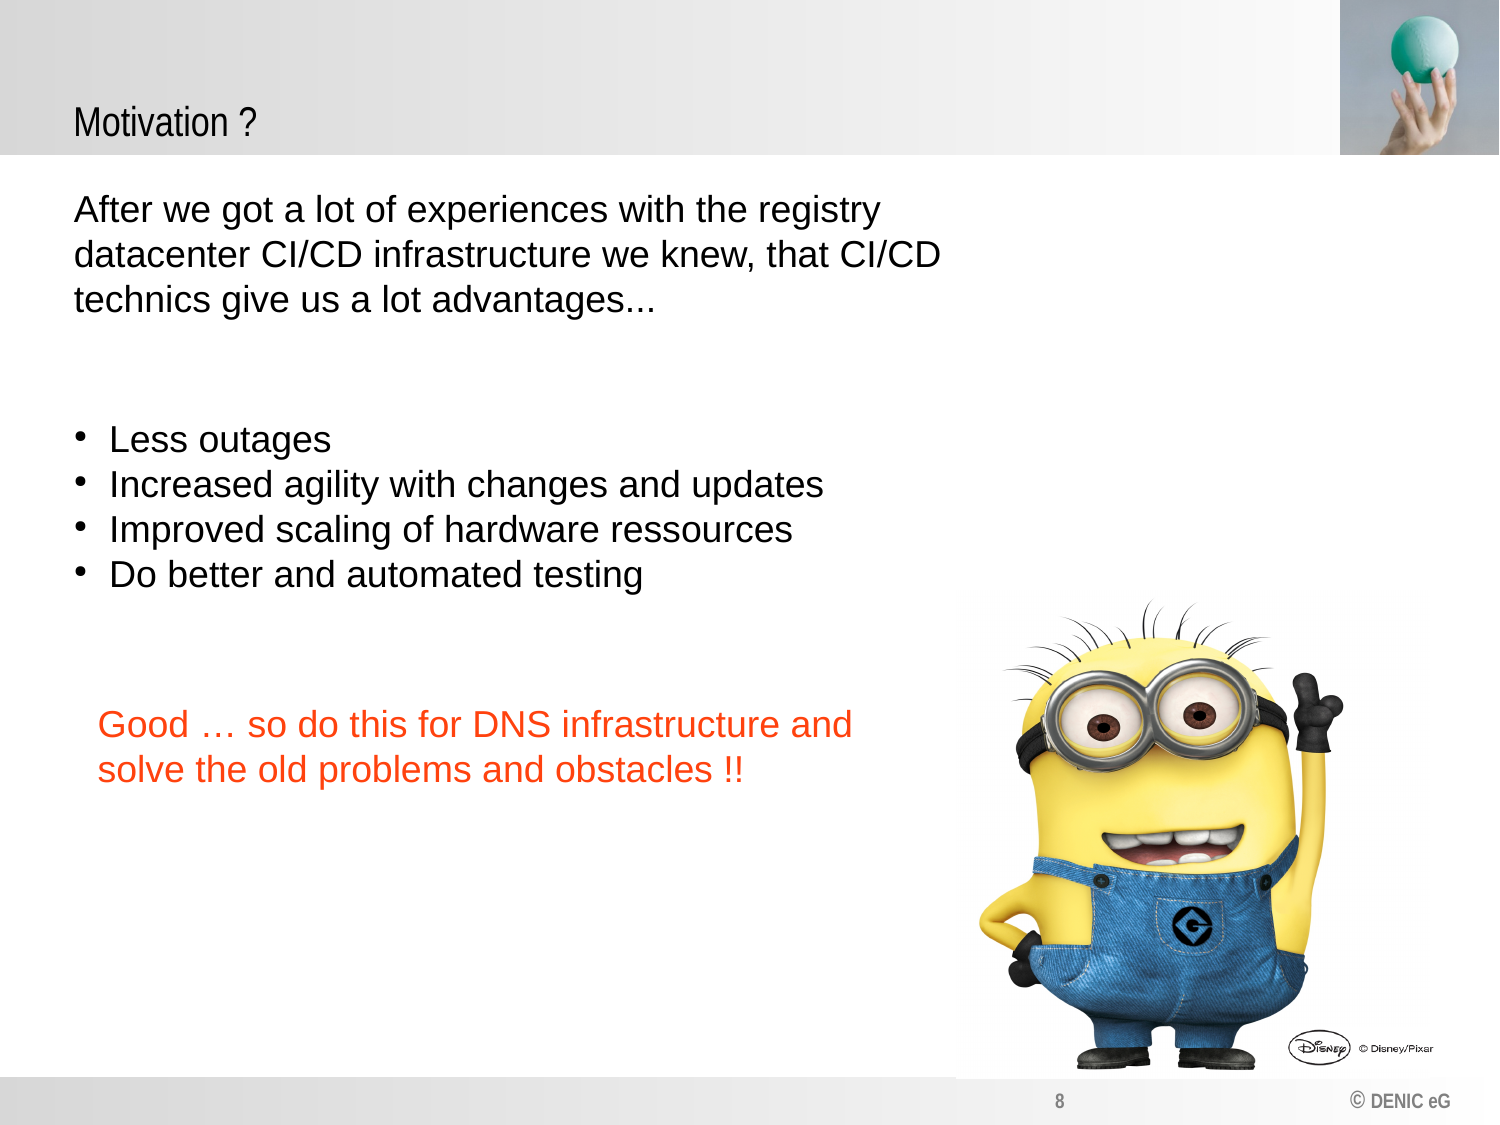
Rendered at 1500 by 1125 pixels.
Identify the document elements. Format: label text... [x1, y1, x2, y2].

text_box <Nummer> © DENIC eG [79, 1083, 1452, 1122]
text_box Motivation ? [73, 75, 1350, 146]
picture [1340, 0, 1499, 155]
picture [956, 590, 1434, 1079]
text_box After we got a lot of experiences with the registry datacenter CI/CD infrastructure we knew, that CI/CD technics give us a lot advantages... [58, 177, 1063, 276]
text_box Less outages Increased agility with changes and updates Improved scaling of hardware ressources Do better and automated testing [58, 407, 851, 591]
text_box Good … so do this for DNS infrastructure and solve the old problems and obstacles !! [82, 692, 910, 792]
